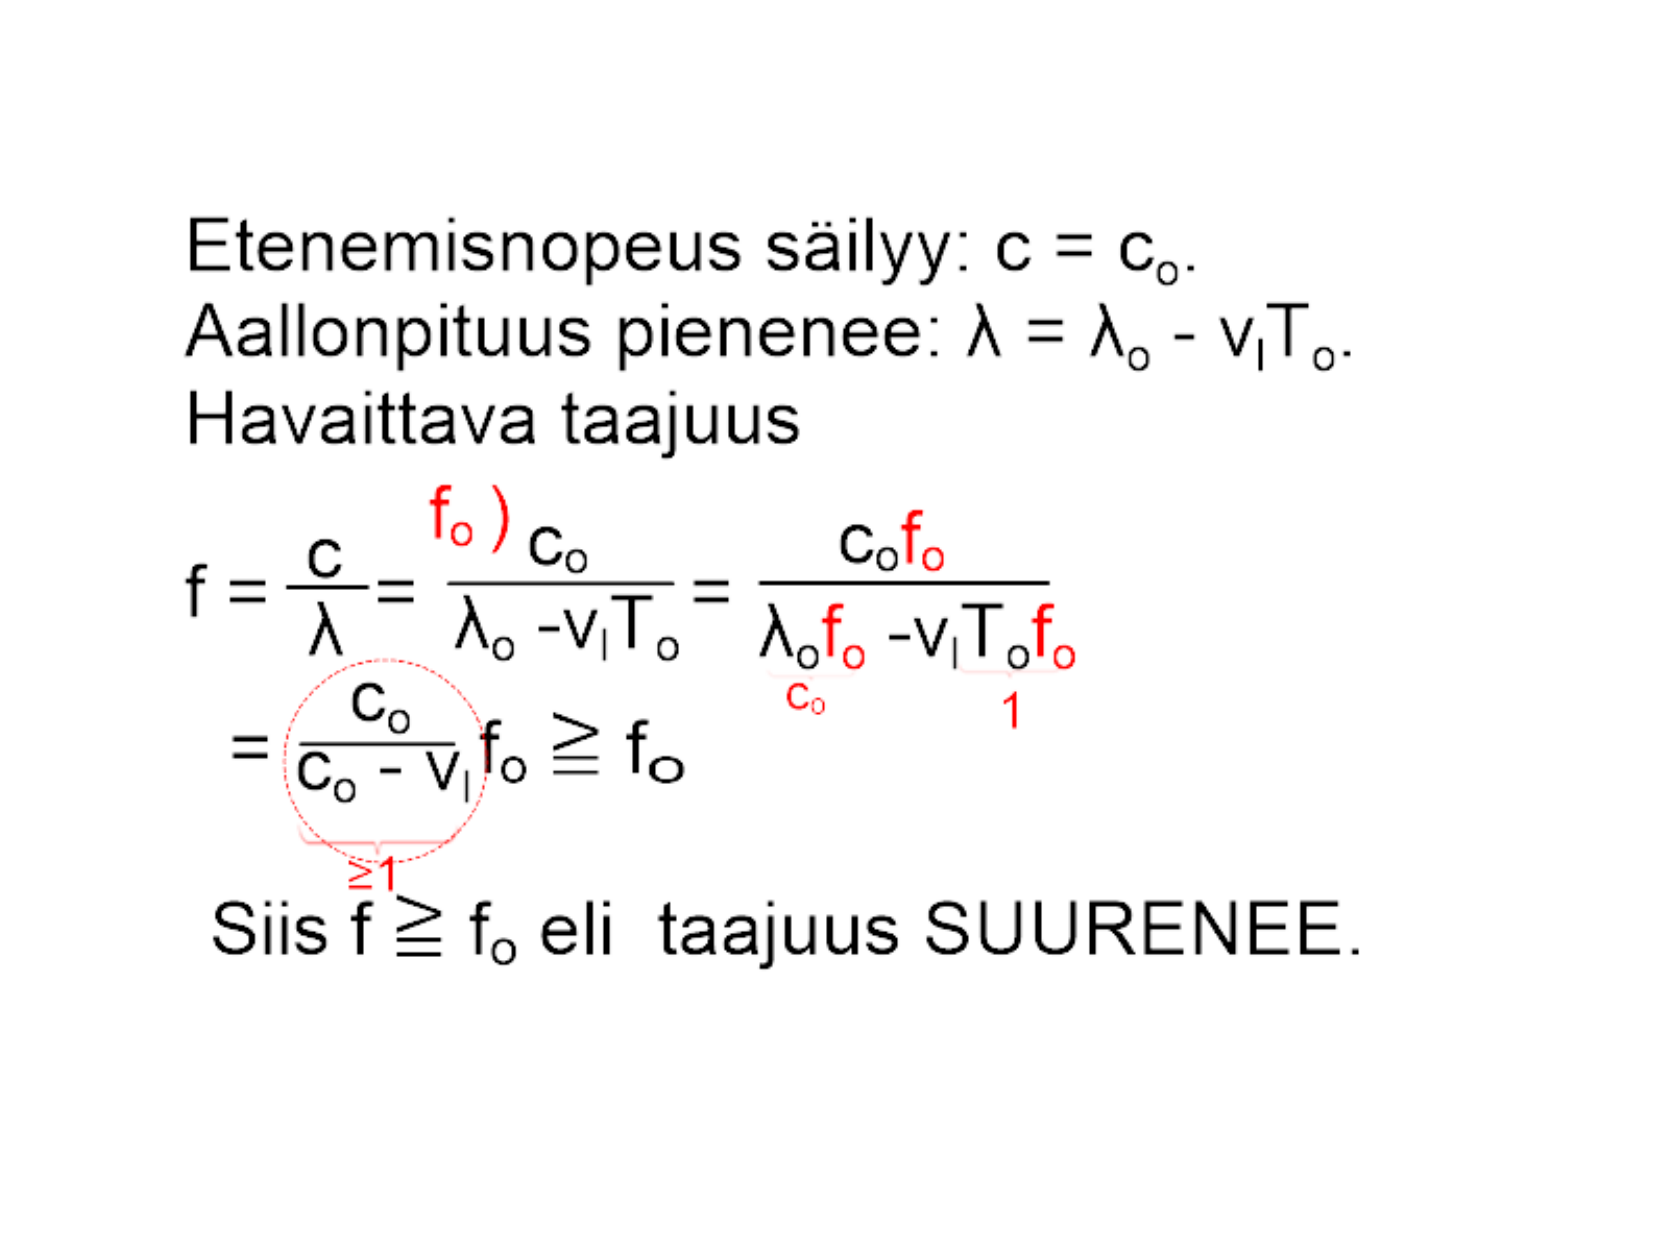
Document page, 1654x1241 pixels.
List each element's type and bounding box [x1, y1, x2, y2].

picture [122, 106, 1501, 1055]
